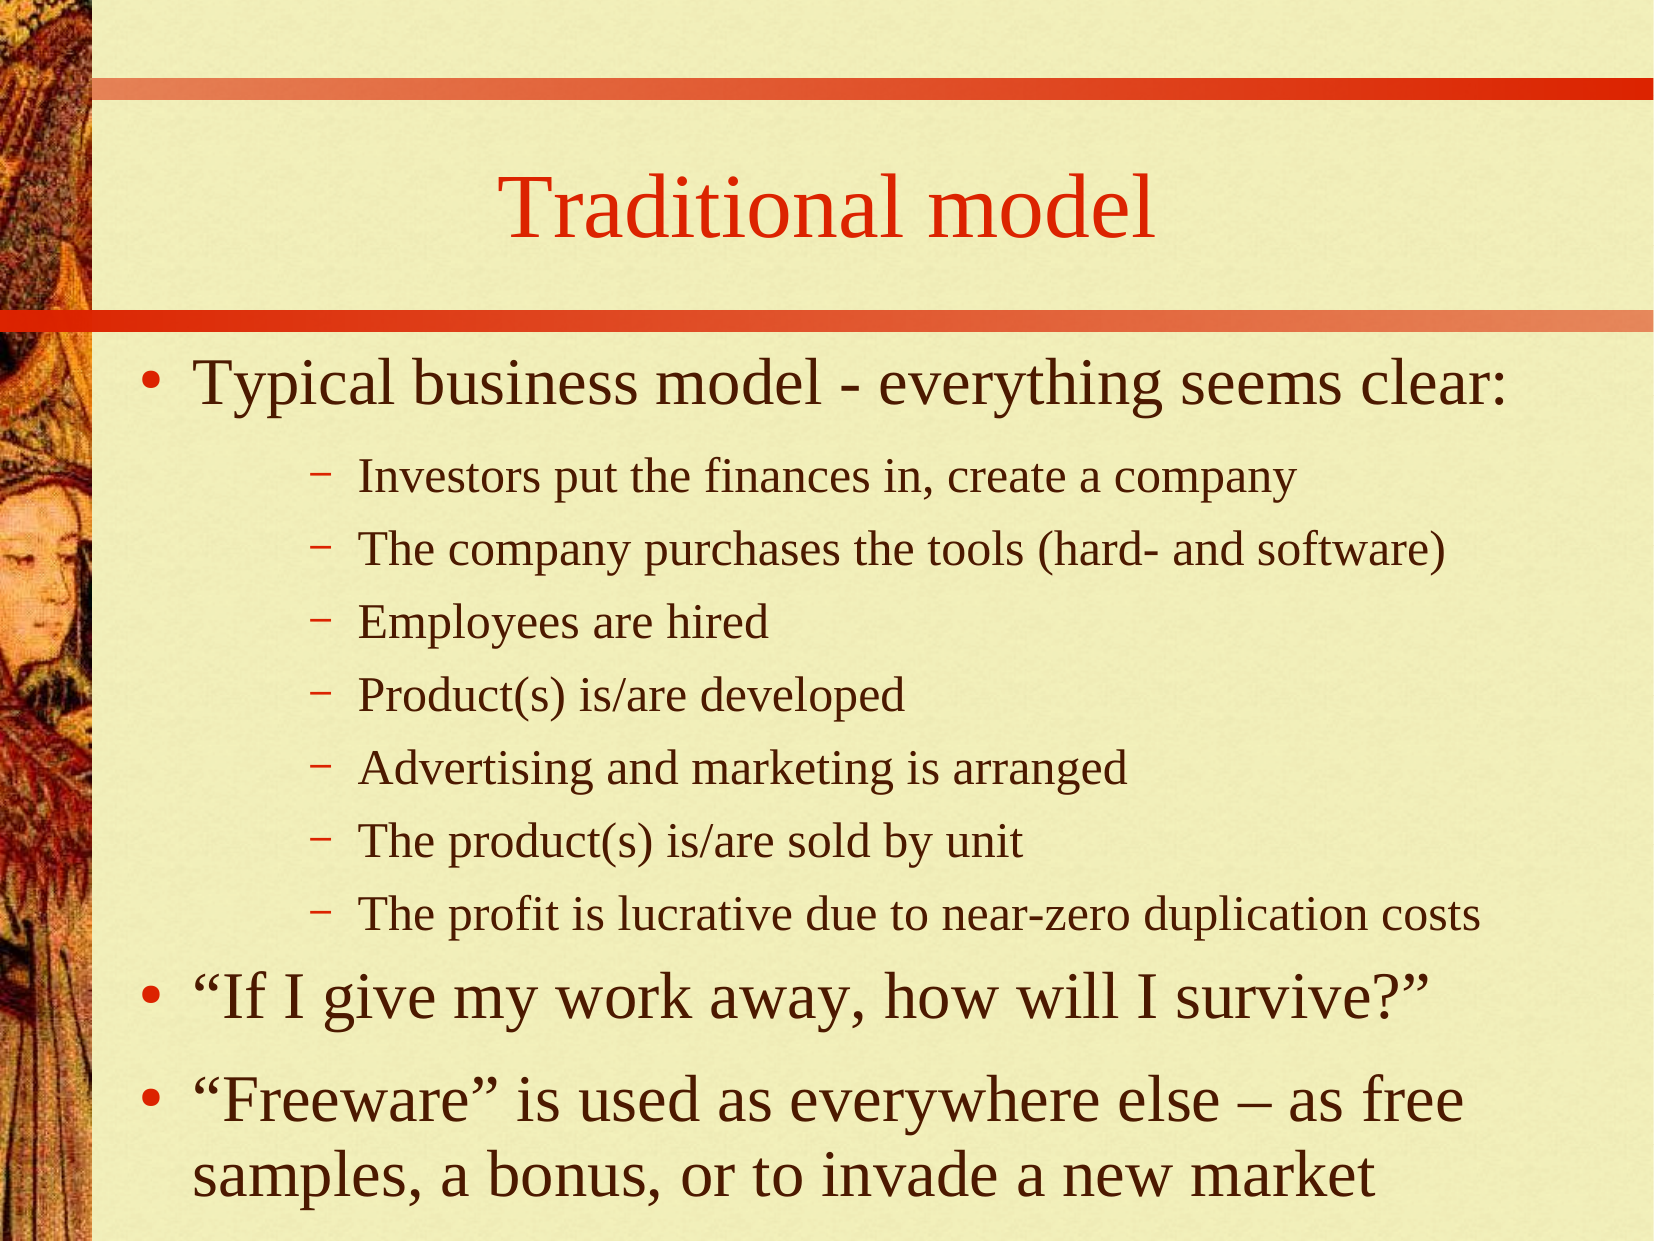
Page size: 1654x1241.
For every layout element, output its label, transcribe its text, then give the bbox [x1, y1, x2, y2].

list Typical business model - everything seems clear: Investors put the finances in, create a company The company purchases the tools (hard- and software) Employees are hired Product(s) is/are developed Advertising and marketing is arranged The product(s) is/are sold by unit The profit is lucrative due to near-zero duplication costs “If I give my work away, how will I survive?” “Freeware” is used as everywhere else – as free samples, a bonus, or to invade a new market [121, 344, 1534, 1211]
title Traditional model [121, 102, 1534, 311]
picture [0, 332, 1654, 1241]
picture [0, 0, 1654, 310]
